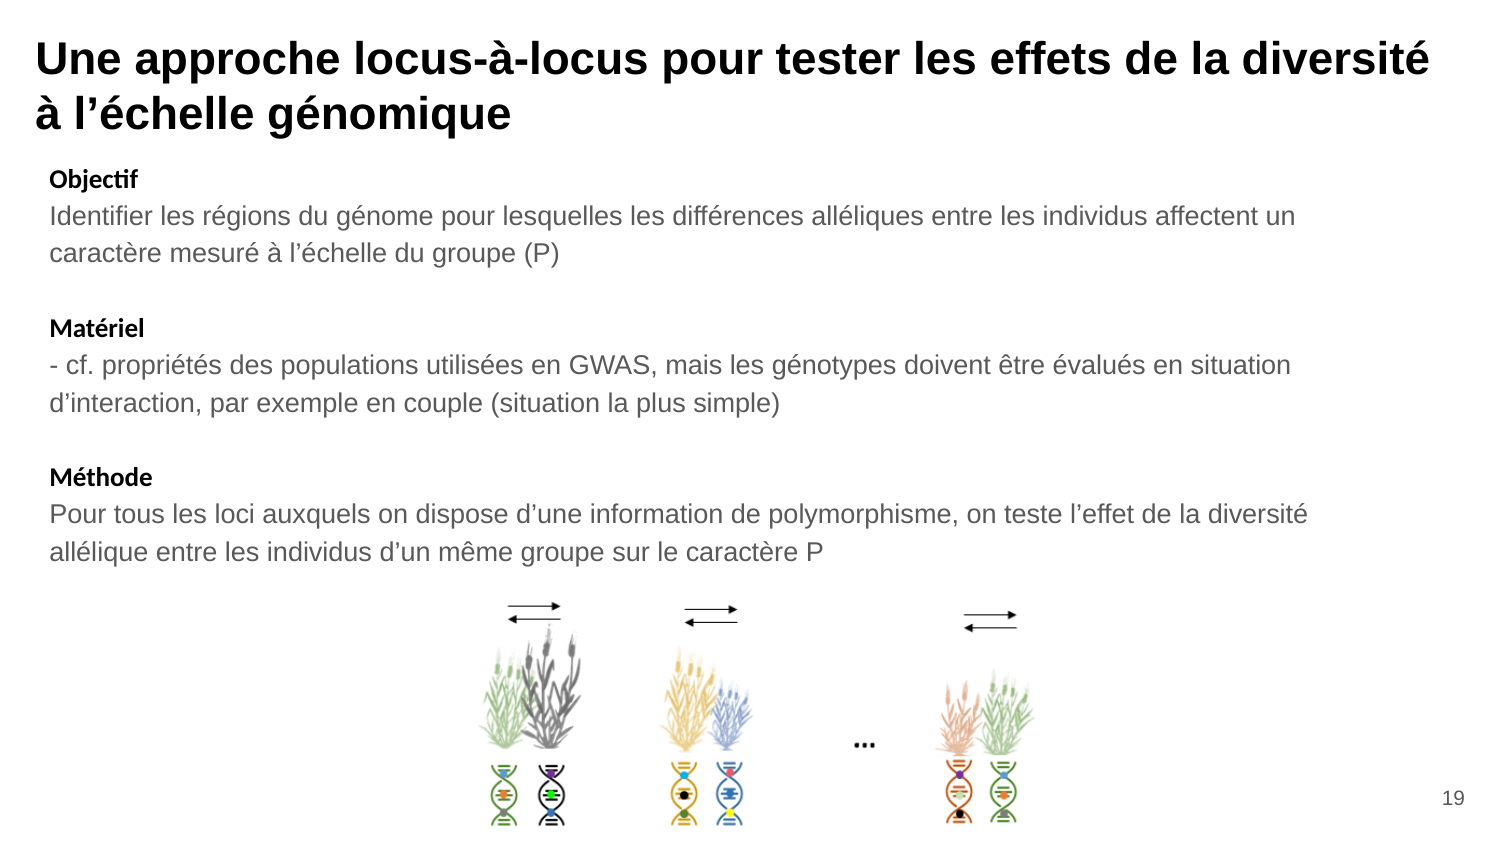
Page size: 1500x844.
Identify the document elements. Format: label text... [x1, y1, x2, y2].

list Objectif Identifier les régions du génome pour lesquelles les différences alléliques entre les individus affectent un caractère mesuré à l’échelle du groupe (P) Matériel - cf. propriétés des populations utilisées en GWAS, mais les génotypes doivent être évalués en situation d’interaction, par exemple en couple (situation la plus simple) Méthode Pour tous les loci auxquels on dispose d’une information de polymorphisme, on teste l’effet de la diversité allélique entre les individus d’un même groupe sur le caractère P [34, 141, 1414, 573]
title Une approche locus-à-locus pour tester les effets de la diversité à l’échelle génomique [20, 13, 1480, 158]
slide_number <number> [1389, 764, 1480, 830]
picture [447, 597, 1053, 831]
